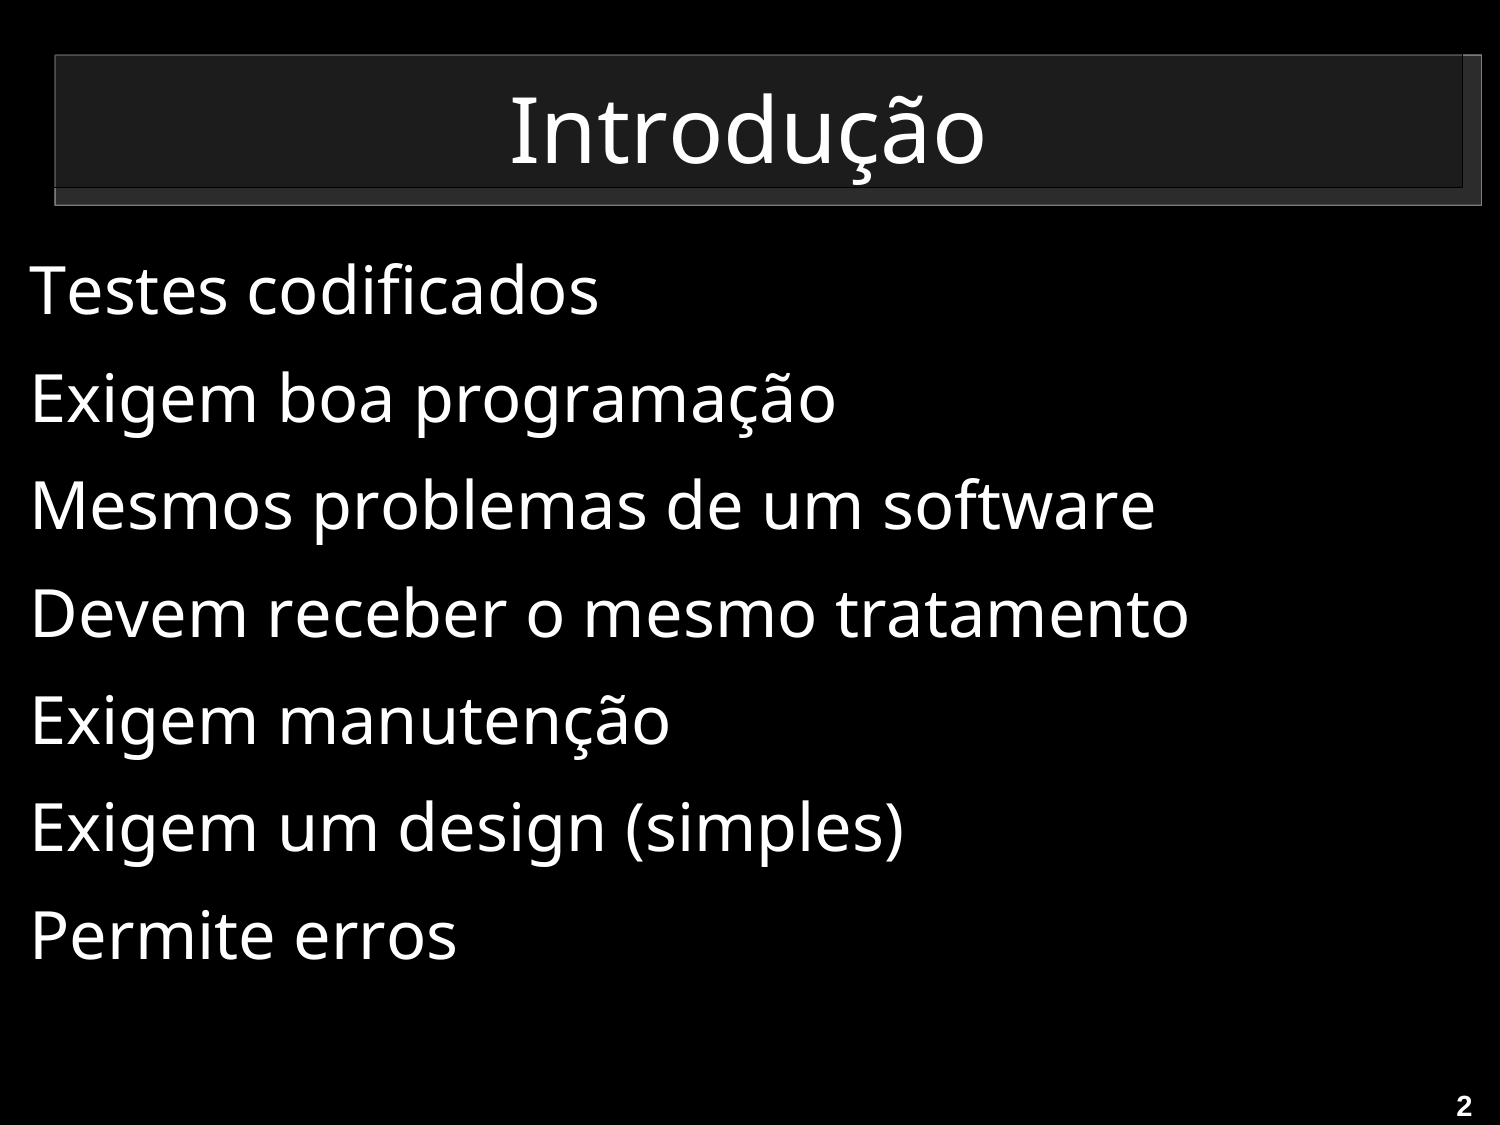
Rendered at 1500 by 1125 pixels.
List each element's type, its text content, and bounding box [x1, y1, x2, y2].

list Testes codificados Exigem boa programação Mesmos problemas de um software Devem receber o mesmo tratamento Exigem manutenção Exigem um design (simples) Permite erros [29, 243, 1469, 1072]
title Introdução [29, 31, 1469, 226]
